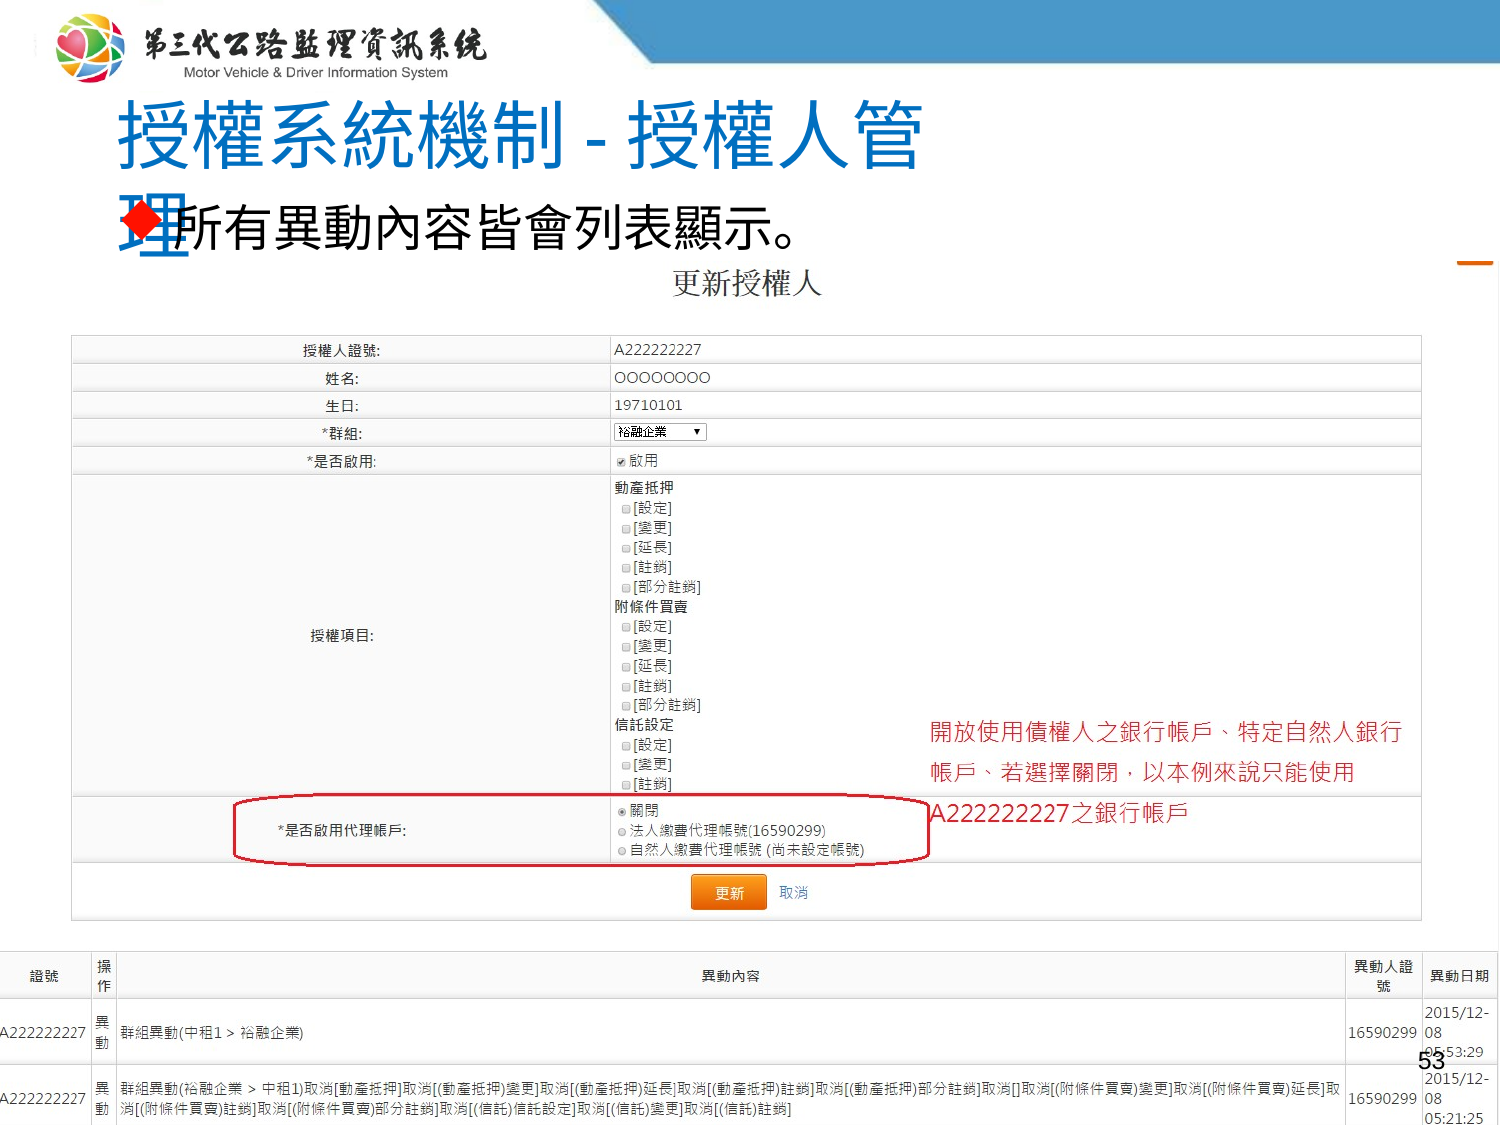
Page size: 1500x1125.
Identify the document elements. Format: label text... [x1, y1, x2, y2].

text_box [0, 261, 1500, 1125]
text_box 授權系統機制-授權人管理 [114, 86, 982, 261]
text_box 所有異動內容皆會列表顯示。 [113, 194, 824, 257]
